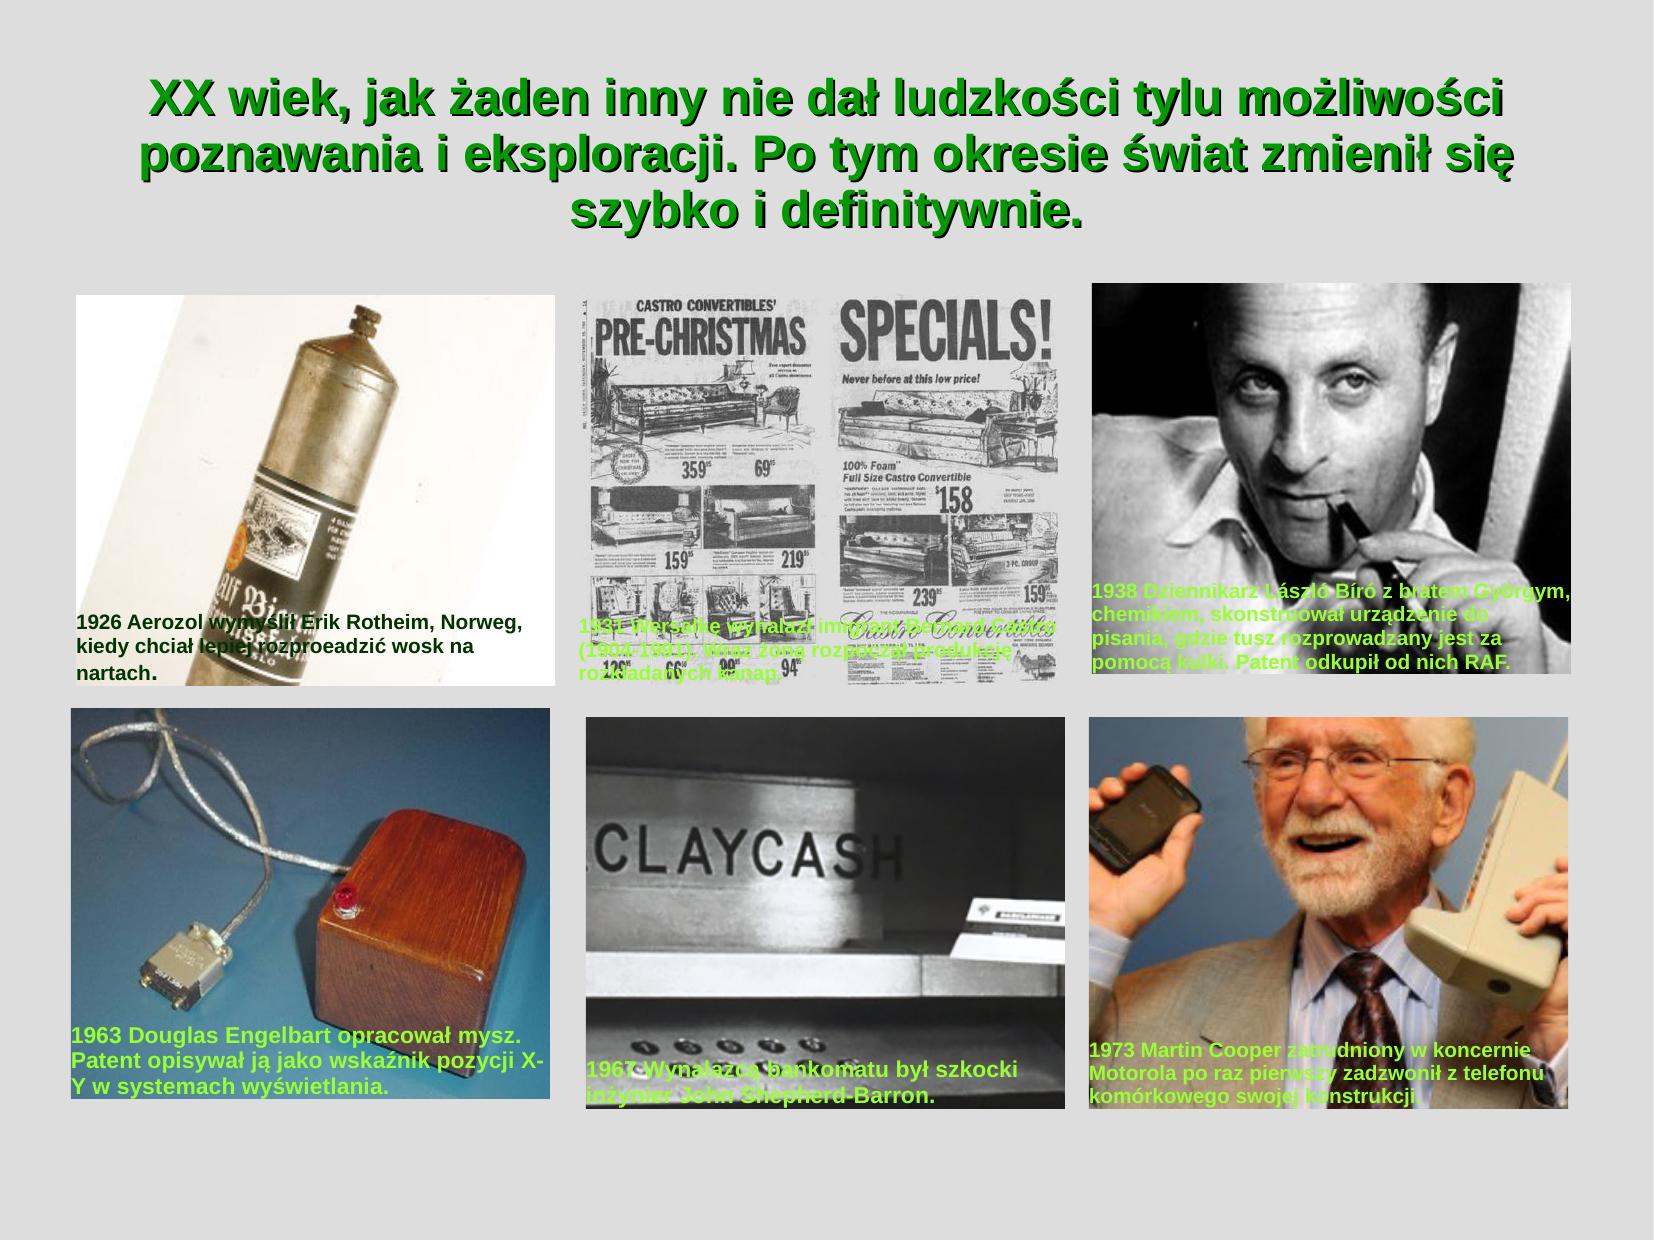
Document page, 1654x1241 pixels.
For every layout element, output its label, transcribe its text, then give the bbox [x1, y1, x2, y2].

list 1926 Aerozol wymyślił Erik Rotheim, Norweg, kiedy chciał lepiej rozproeadzić wosk na nartach. [76, 295, 556, 686]
title XX wiek, jak żaden inny nie dał ludzkości tylu możliwości poznawania i eksploracji. Po tym okresie świat zmienił się szybko i definitywnie. [82, 49, 1571, 257]
list 1963 Douglas Engelbart opracował mysz. Patent opisywał ją jako wskaźnik pozycji X-Y w systemach wyświetlania. [70, 708, 550, 1100]
list 1967 Wynalazcą bankomatu był szkocki inżynier John Shepherd-Barron. [585, 717, 1065, 1109]
list 1938 Dziennikarz László Bíró z bratem Györgym, chemikiem, skonstruował urządzenie do pisania, gdzie tusz rozprowadzany jest za pomocą kulki. Patent odkupił od nich RAF. [1091, 283, 1571, 674]
list 1931 Wersalkę wynalazł imigrant Bernard Castro (1904-1991). Wraz żoną rozpoczął produkcję rozkładanych kanap. [578, 294, 1058, 686]
list 1973 Martin Cooper zatrudniony w koncernie Motorola po raz pierwszy zadzwonił z telefonu komórkowego swojej konstrukcji. [1088, 717, 1569, 1109]
